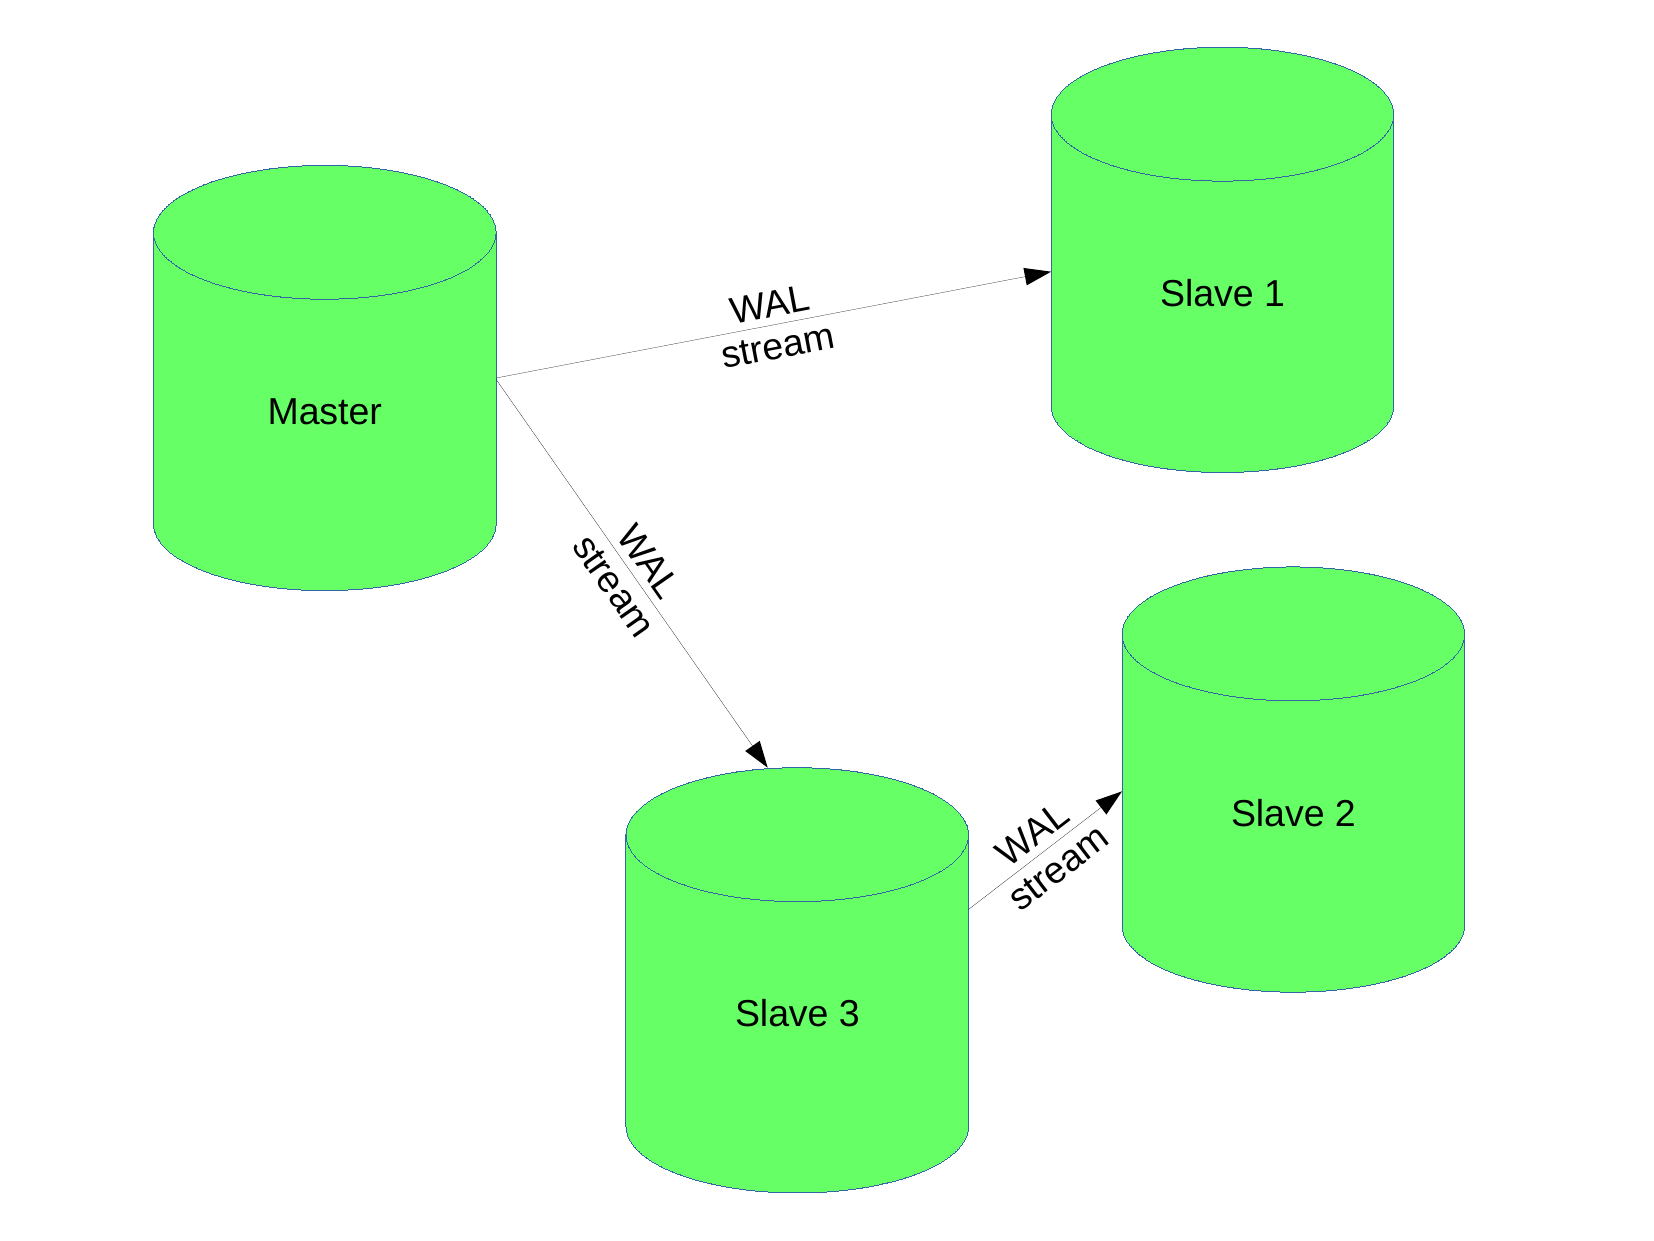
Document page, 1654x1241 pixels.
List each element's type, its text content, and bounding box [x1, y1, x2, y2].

text_box Slave 2 [1122, 566, 1465, 993]
text_box Master [153, 165, 497, 591]
text_box Slave 1 [1051, 47, 1394, 473]
text_box Slave 3 [625, 767, 969, 1193]
